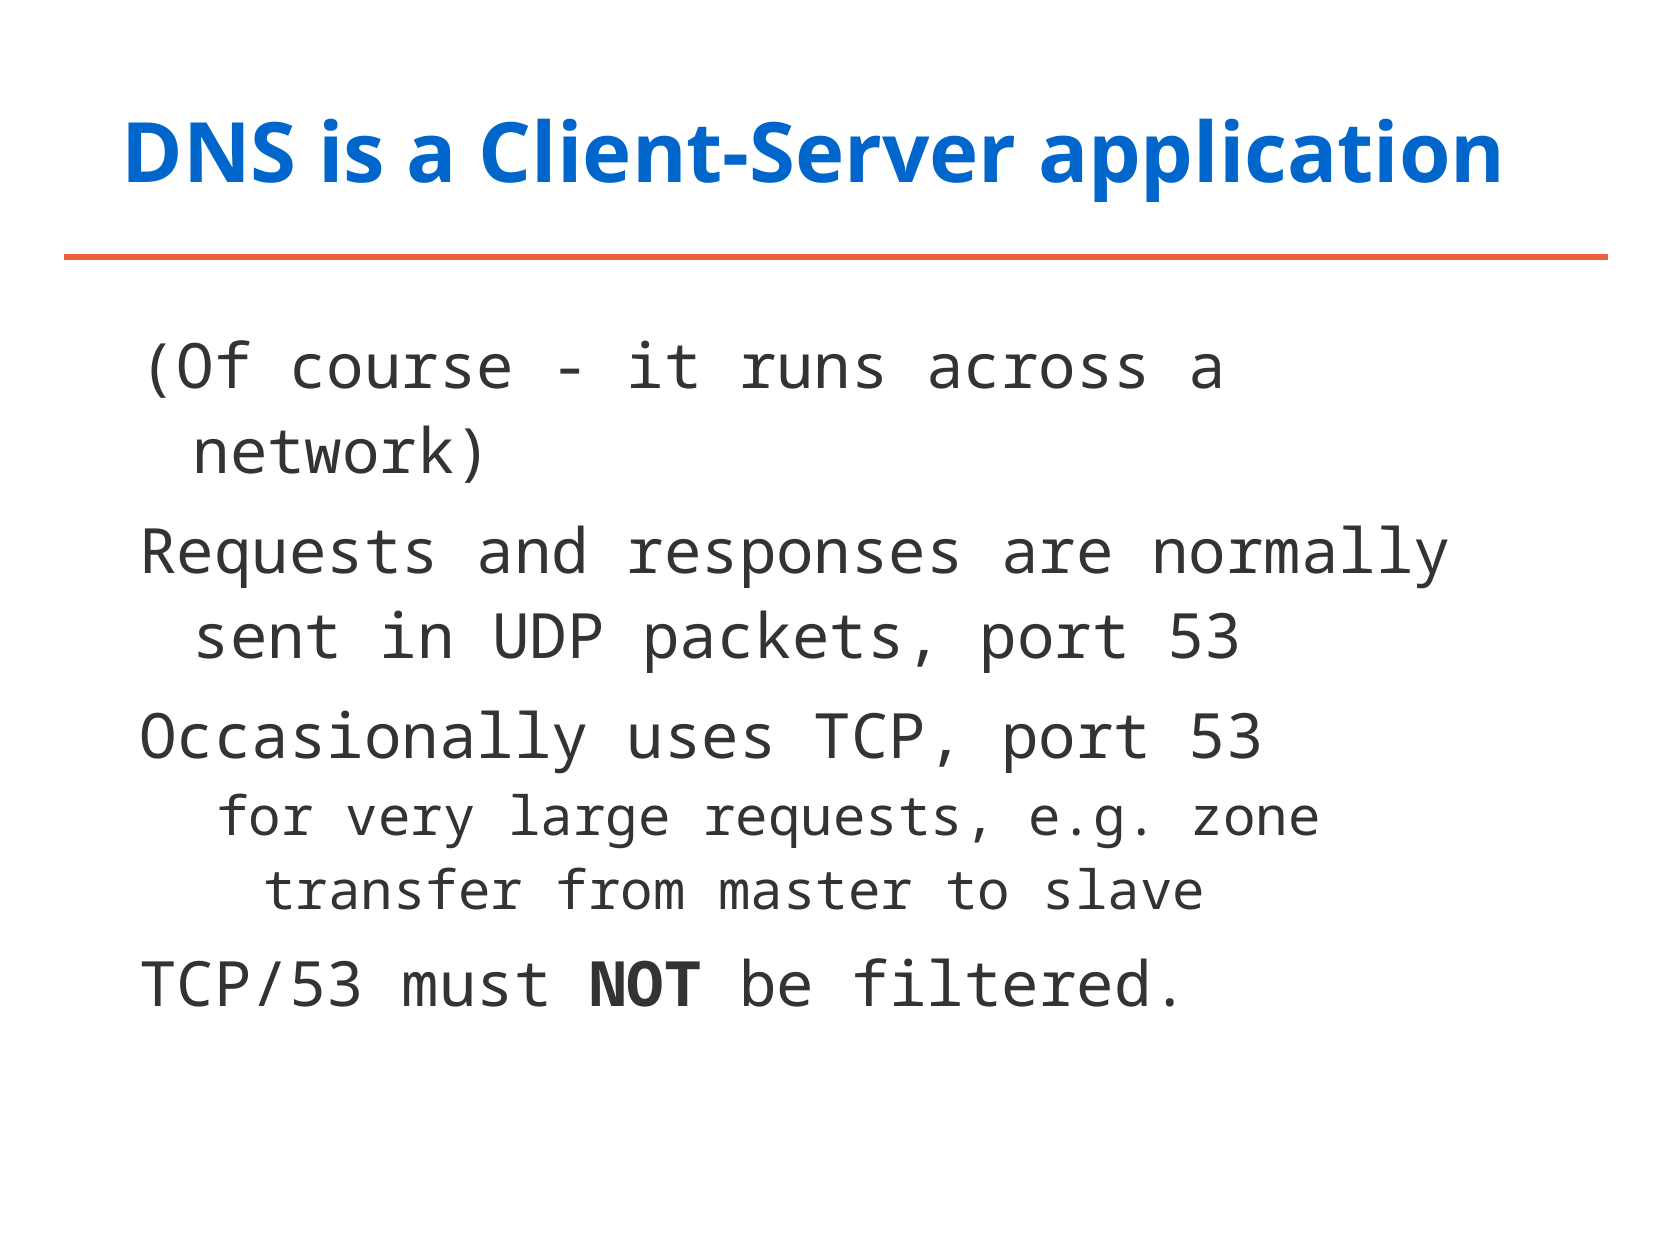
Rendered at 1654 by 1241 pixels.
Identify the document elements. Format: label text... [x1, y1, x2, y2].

list (Of course - it runs across a network) Requests and responses are normally sent in UDP packets, port 53 Occasionally uses TCP, port 53 for very large requests, e.g. zone transfer from master to slave TCP/53 must NOT be filtered. [121, 322, 1561, 1133]
title DNS is a Client-Server application [121, 46, 1534, 254]
